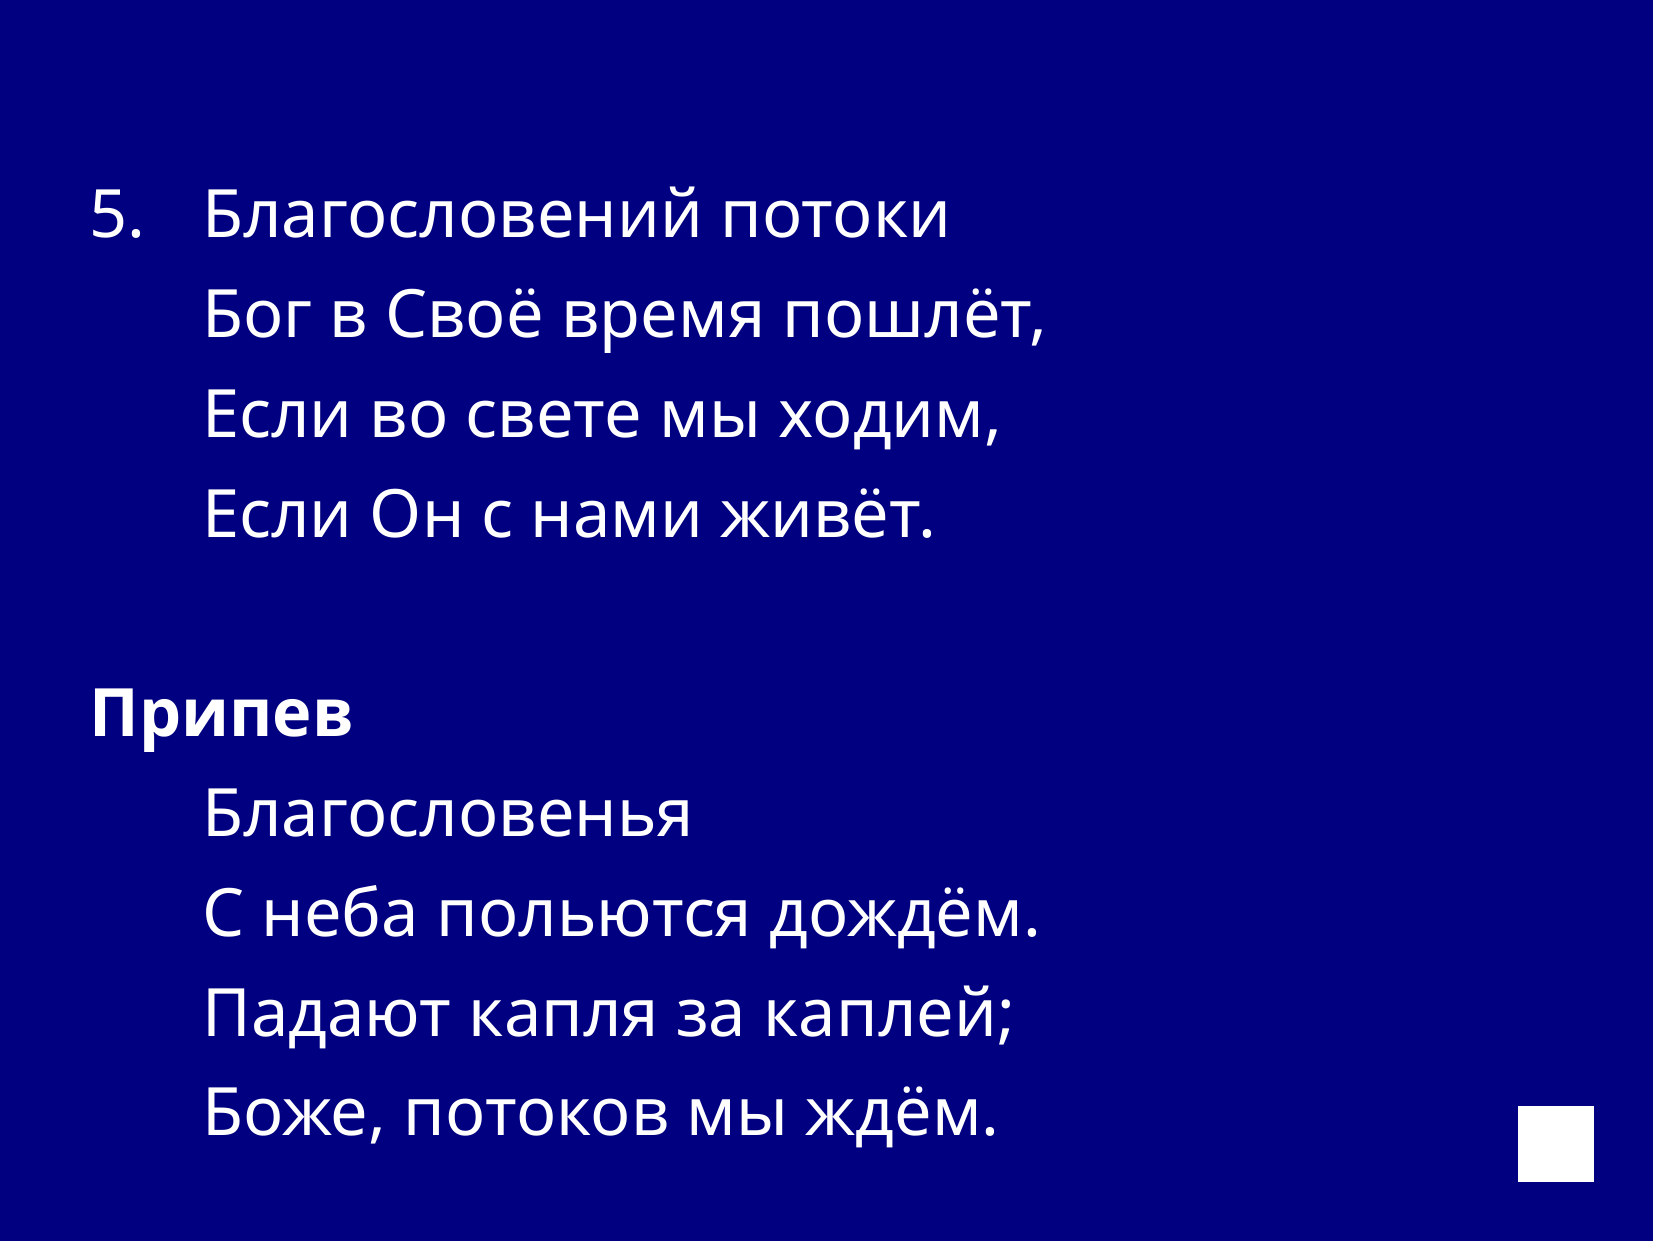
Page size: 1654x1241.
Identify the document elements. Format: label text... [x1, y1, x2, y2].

text_box [1518, 1106, 1594, 1182]
text_box 5. Благословений потоки Бог в Своё время пошлёт, Если во свете мы ходим, Если Он с нами живёт. Припев Благословенья С неба польются дождём. Падают капля за каплей; Боже, потоков мы ждём. [75, 150, 1576, 1163]
